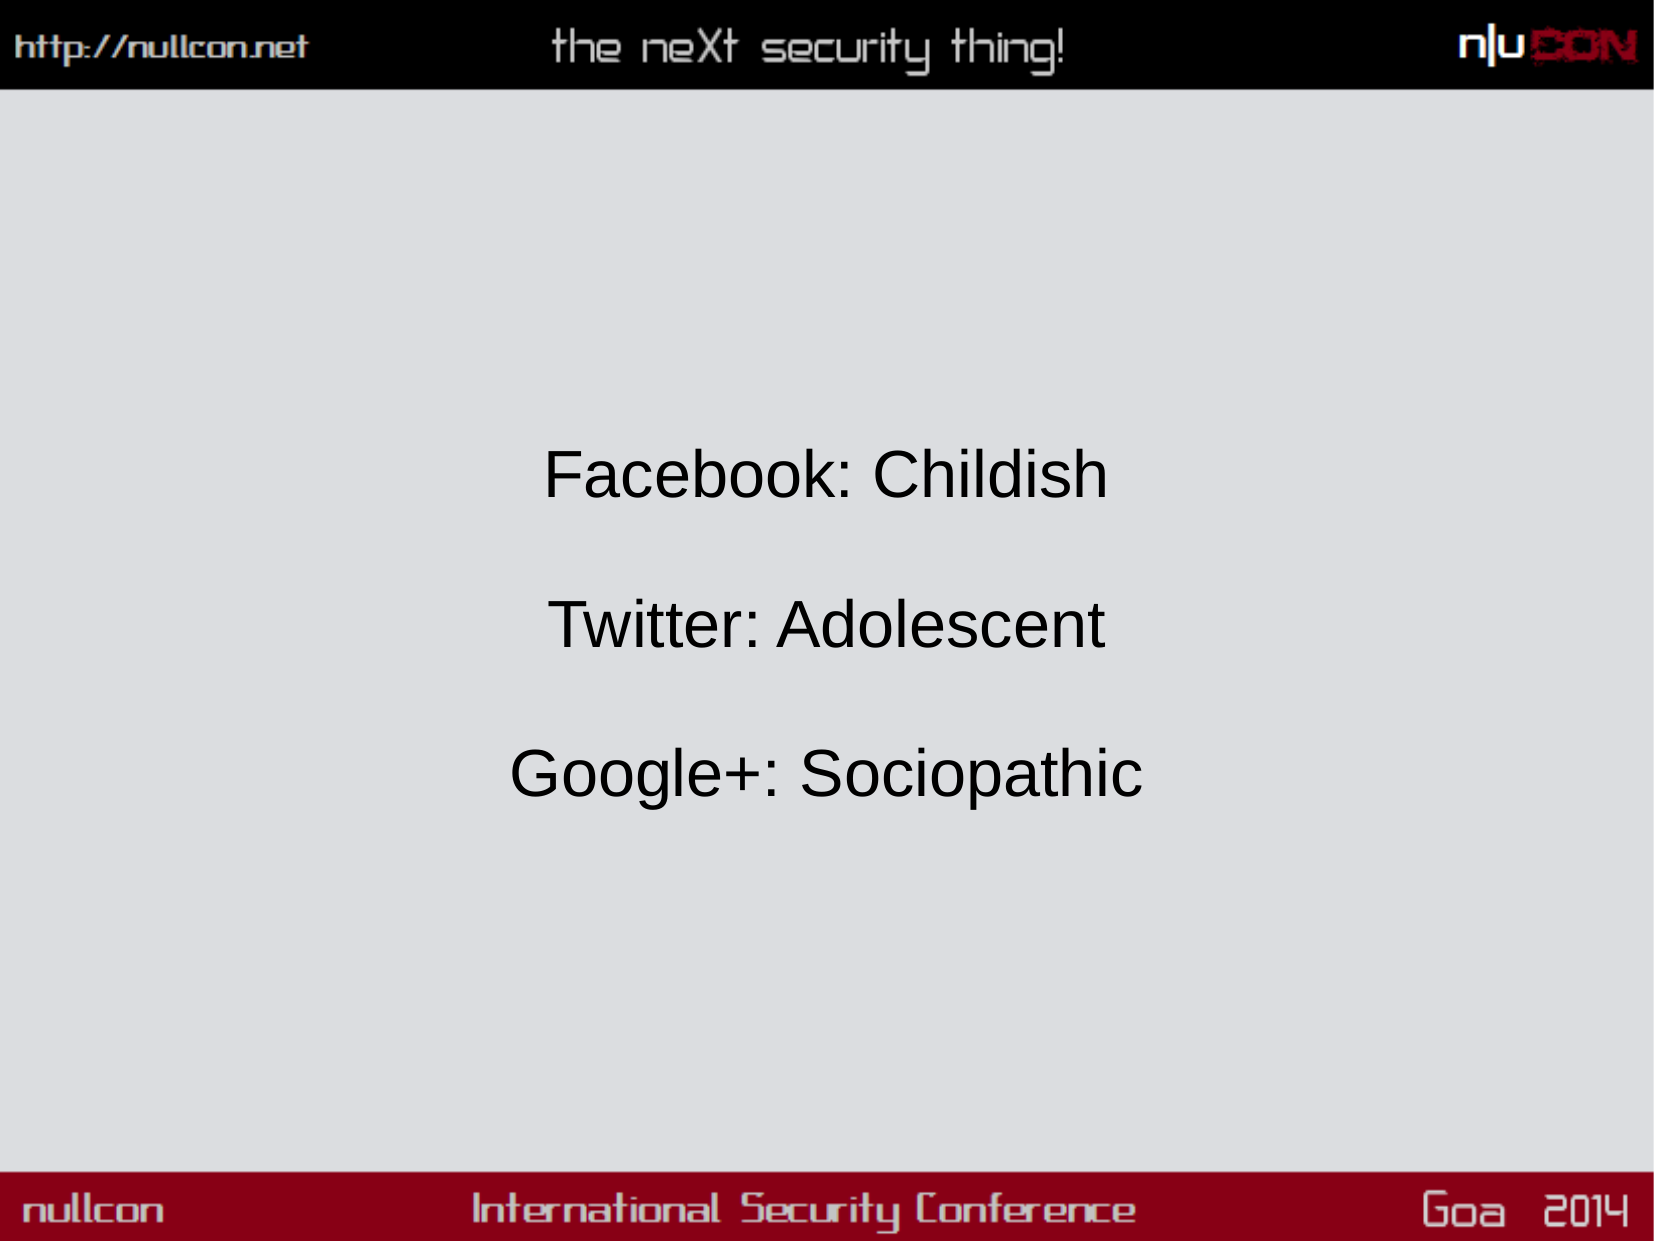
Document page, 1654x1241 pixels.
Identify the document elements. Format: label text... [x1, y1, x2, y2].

subtitle Facebook: Childish Twitter: Adolescent Google+: Sociopathic [82, 143, 1571, 1104]
picture [0, 0, 1654, 1241]
